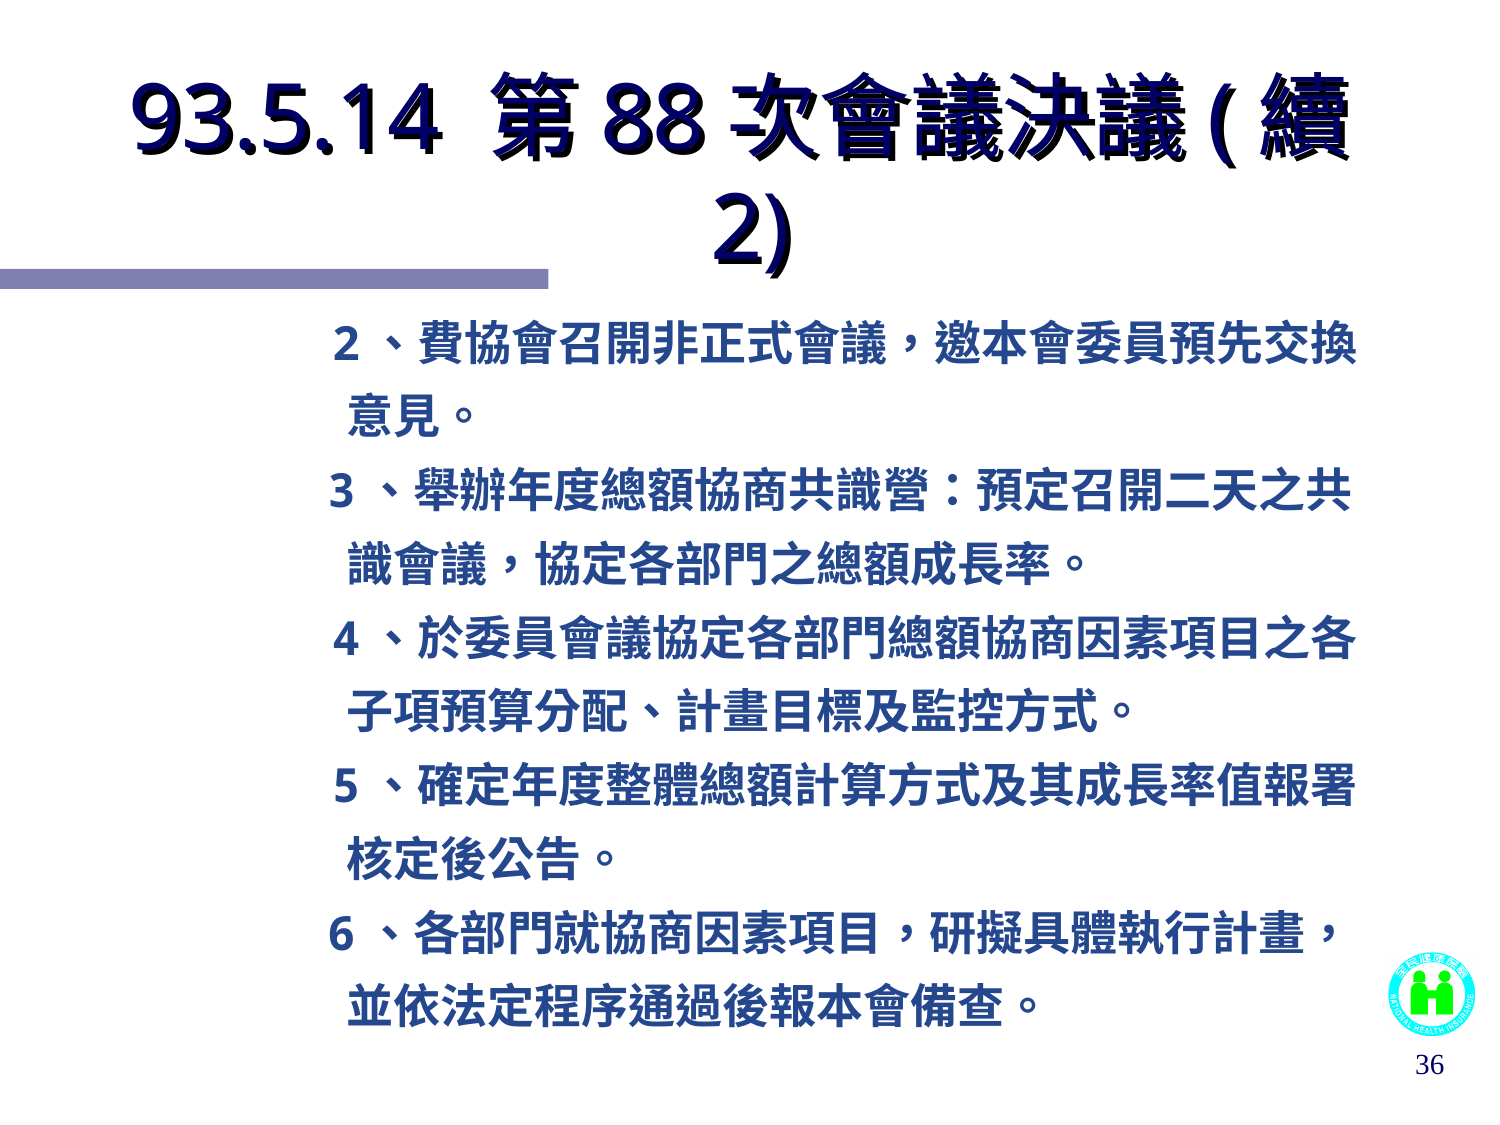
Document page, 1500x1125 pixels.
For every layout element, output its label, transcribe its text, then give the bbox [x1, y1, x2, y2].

title 93.5.14 第88次會議決議(續2) [112, 50, 1388, 238]
list 2、費協會召開非正式會議，邀本會委員預先交換 意見。 3、舉辦年度總額協商共識營：預定召開二天之共 識會議，協定各部門之總額成長率。 4、於委員會議協定各部門總額協商因素項目之各 子項預算分配、計畫目標及監控方式。 5、確定年度整體總額計算方式及其成長率值報署 核定後公告。 6、各部門就協商因素項目，研擬具體執行計畫， 並依法定程序通過後報本會備查。 [112, 299, 1375, 1125]
text_box [1400, 1037, 1476, 1125]
